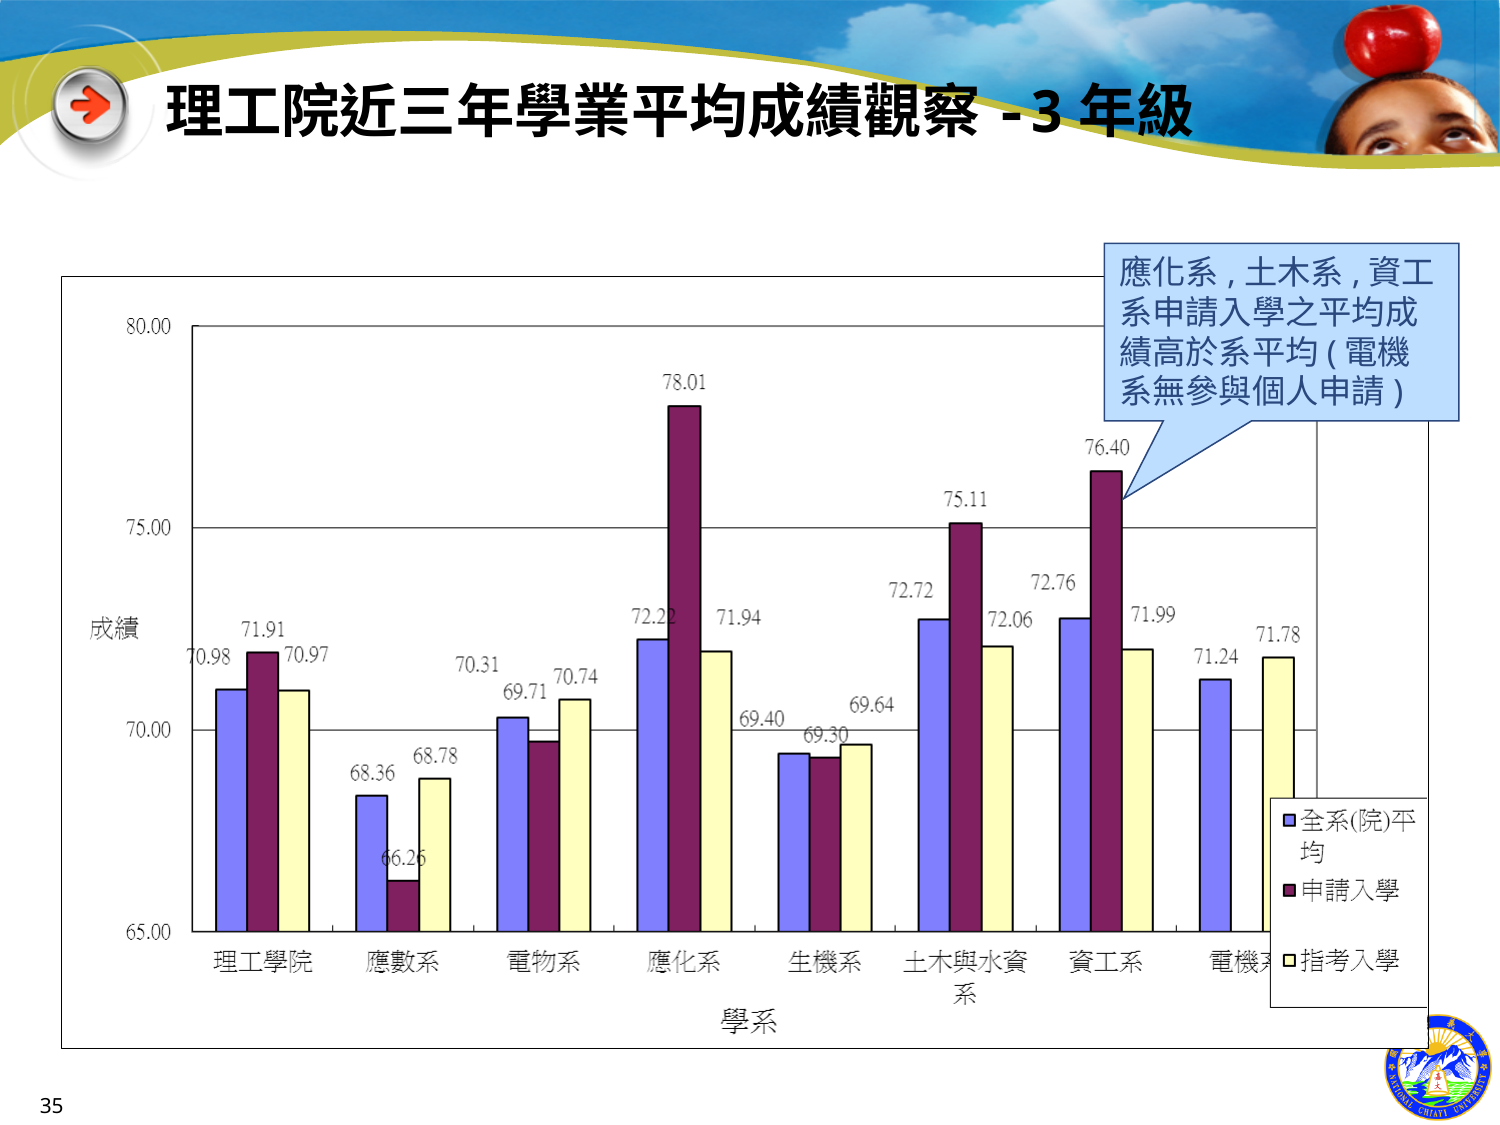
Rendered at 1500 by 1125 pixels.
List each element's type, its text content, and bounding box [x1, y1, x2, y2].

text_box 應化系,土木系,資工系申請入學之平均成績高於系平均(電機系無參與個人申請) [1104, 243, 1459, 499]
text_box [24, 1084, 376, 1125]
chart [53, 267, 1436, 1056]
title 理工院近三年學業平均成績觀察-3年級 [150, 62, 1282, 155]
